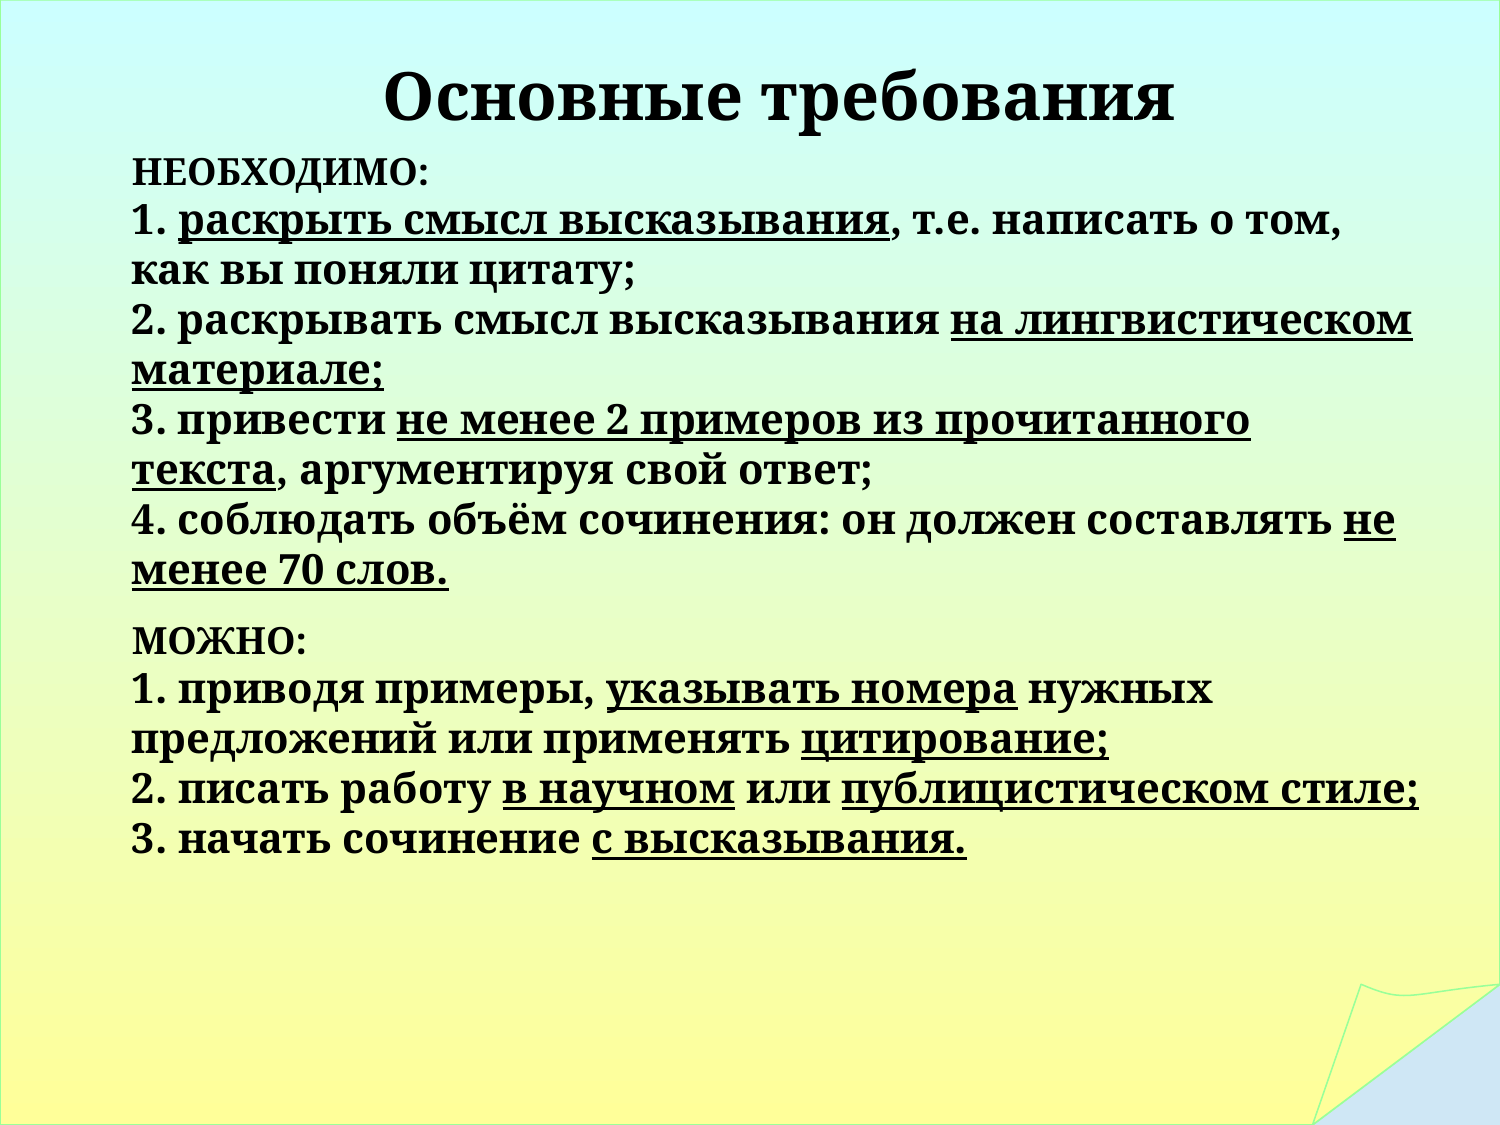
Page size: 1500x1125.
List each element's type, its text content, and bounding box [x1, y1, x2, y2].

text_box [0, 0, 1500, 1125]
text_box МОЖНО: 1. приводя примеры, указывать номера нужных предложений или применять цитирование; 2. писать работу в научном или публицистическом стиле; 3. начать сочинение с высказывания. [117, 609, 1442, 870]
text_box НЕОБХОДИМО: 1. раскрыть смысл высказывания, т.е. написать о том, как вы поняли цитату; 2. раскрывать смысл высказывания на лингвистическом материале; 3. привести не менее 2 примеров из прочитанного текста, аргументируя свой ответ; 4. соблюдать объём сочинения: он должен составлять не менее 70 слов. [117, 140, 1430, 601]
text_box Основные требования [175, 46, 1383, 142]
